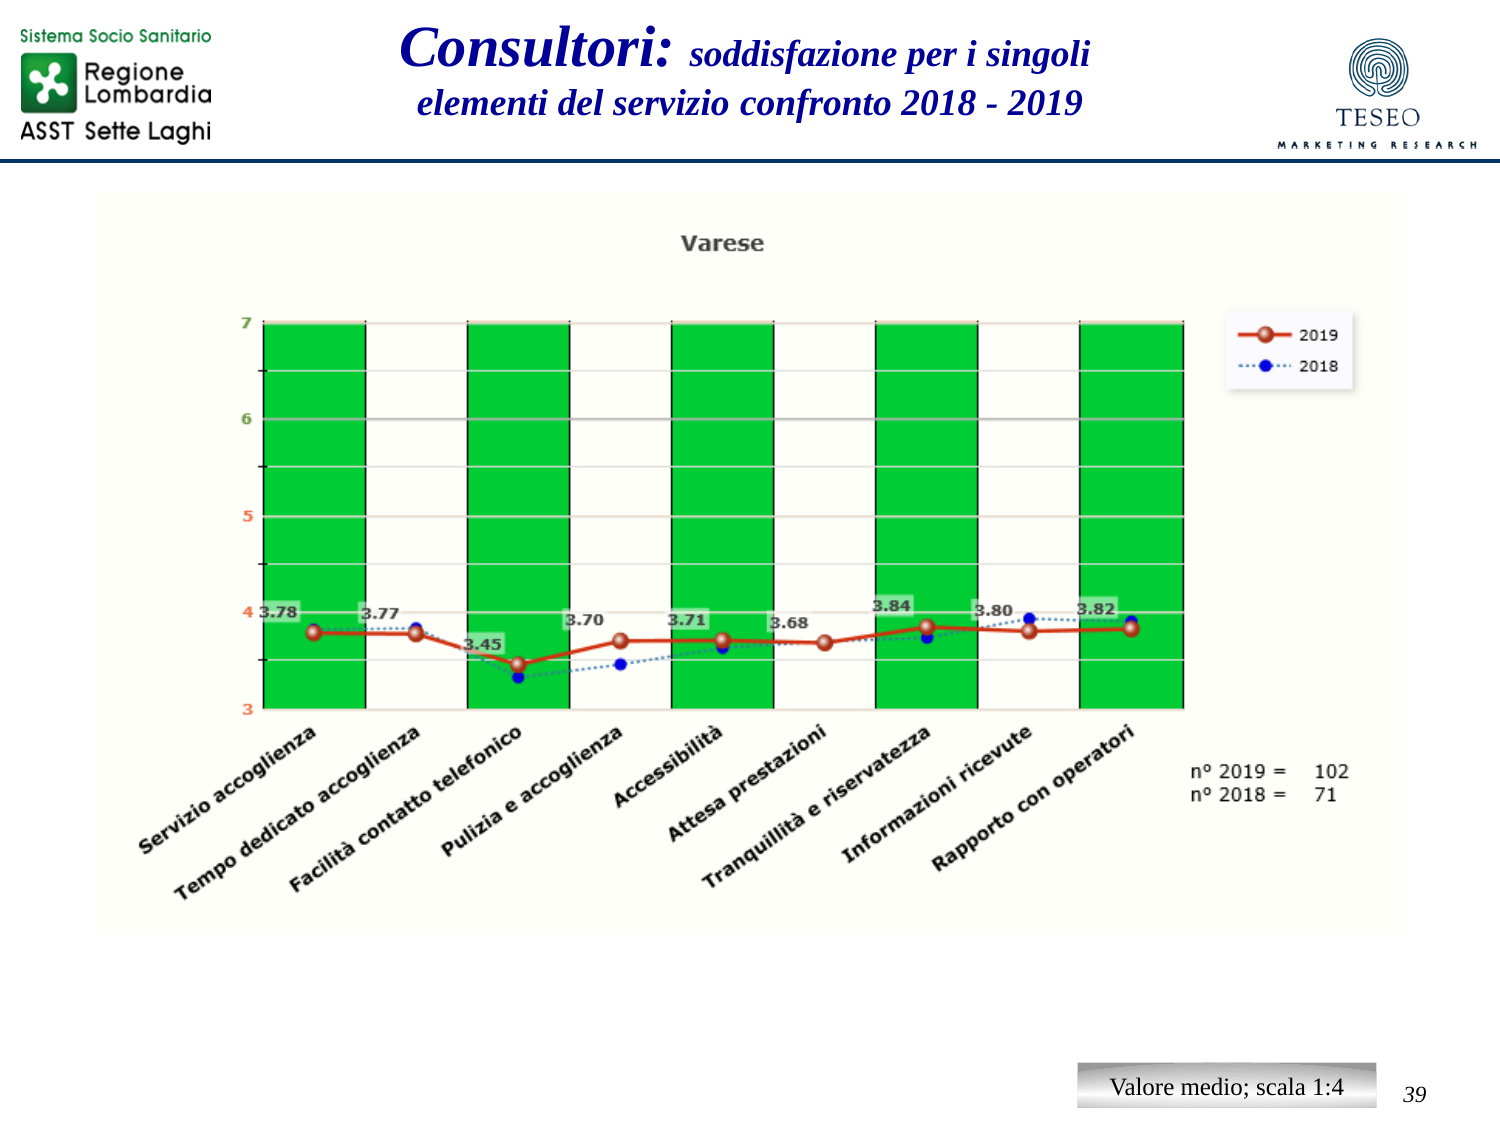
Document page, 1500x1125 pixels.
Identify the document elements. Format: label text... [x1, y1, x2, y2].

picture [93, 191, 1407, 934]
text_box Consultori: soddisfazione per i singoli elementi del servizio confronto 2018 - 2019 [206, 25, 1294, 151]
picture [1294, 30, 1481, 149]
text_box Valore medio; scala 1:4 [1077, 1062, 1377, 1108]
picture [21, 26, 206, 148]
